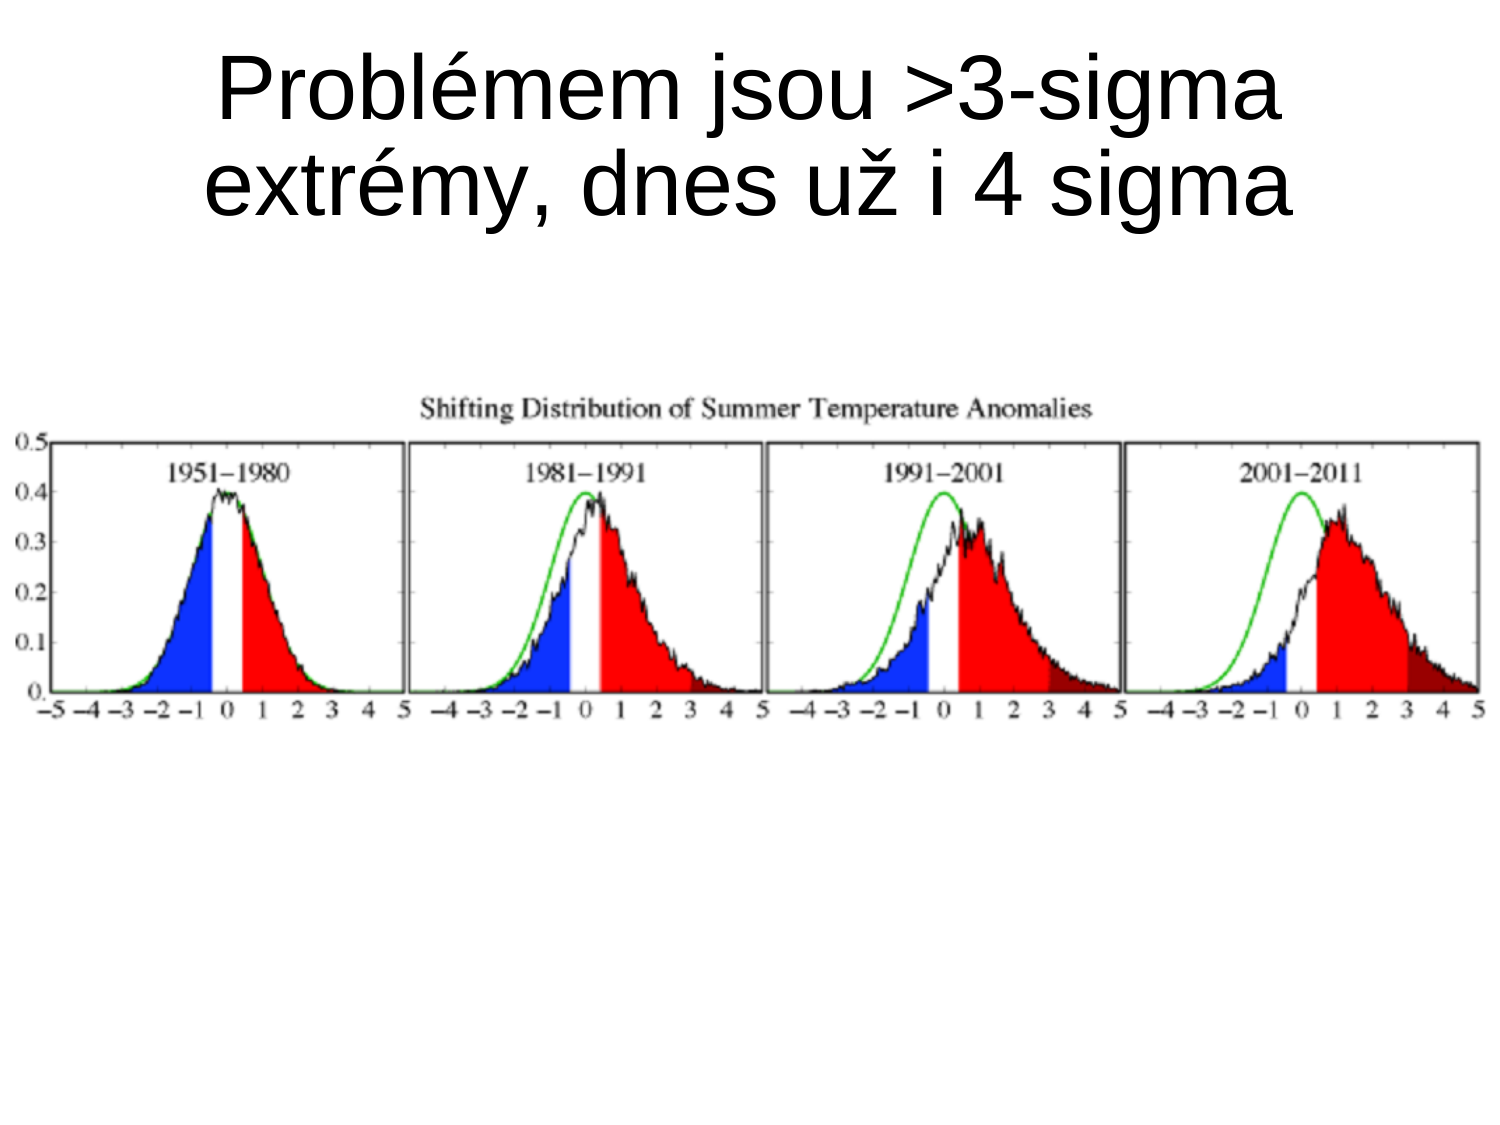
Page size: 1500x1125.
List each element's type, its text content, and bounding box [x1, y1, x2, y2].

picture [0, 386, 1500, 736]
title Problémem jsou >3-sigma extrémy, dnes už i 4 sigma [75, 21, 1425, 257]
